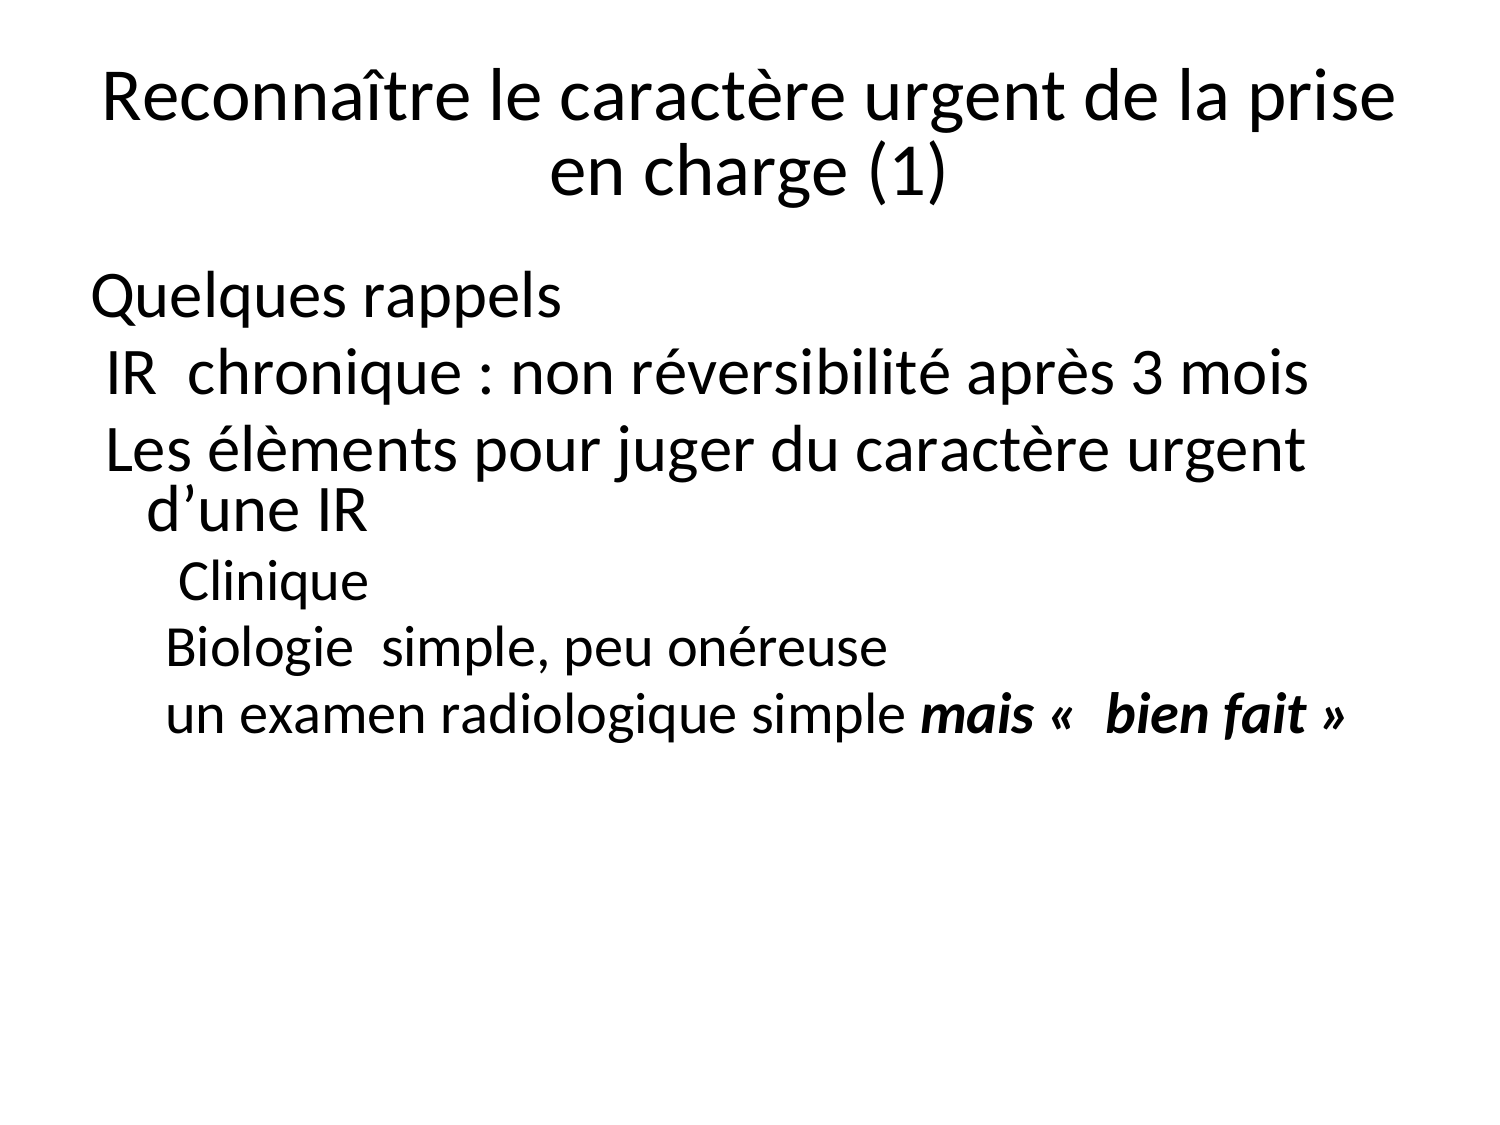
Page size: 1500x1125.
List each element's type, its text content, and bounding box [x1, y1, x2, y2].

title Reconnaître le caractère urgent de la prise en charge (1) [75, 41, 1426, 237]
list Quelques rappels IR chronique : non réversibilité après 3 mois Les élèments pour juger du caractère urgent d’une IR Clinique Biologie simple, peu onéreuse un examen radiologique simple mais « bien fait » [75, 262, 1426, 1006]
